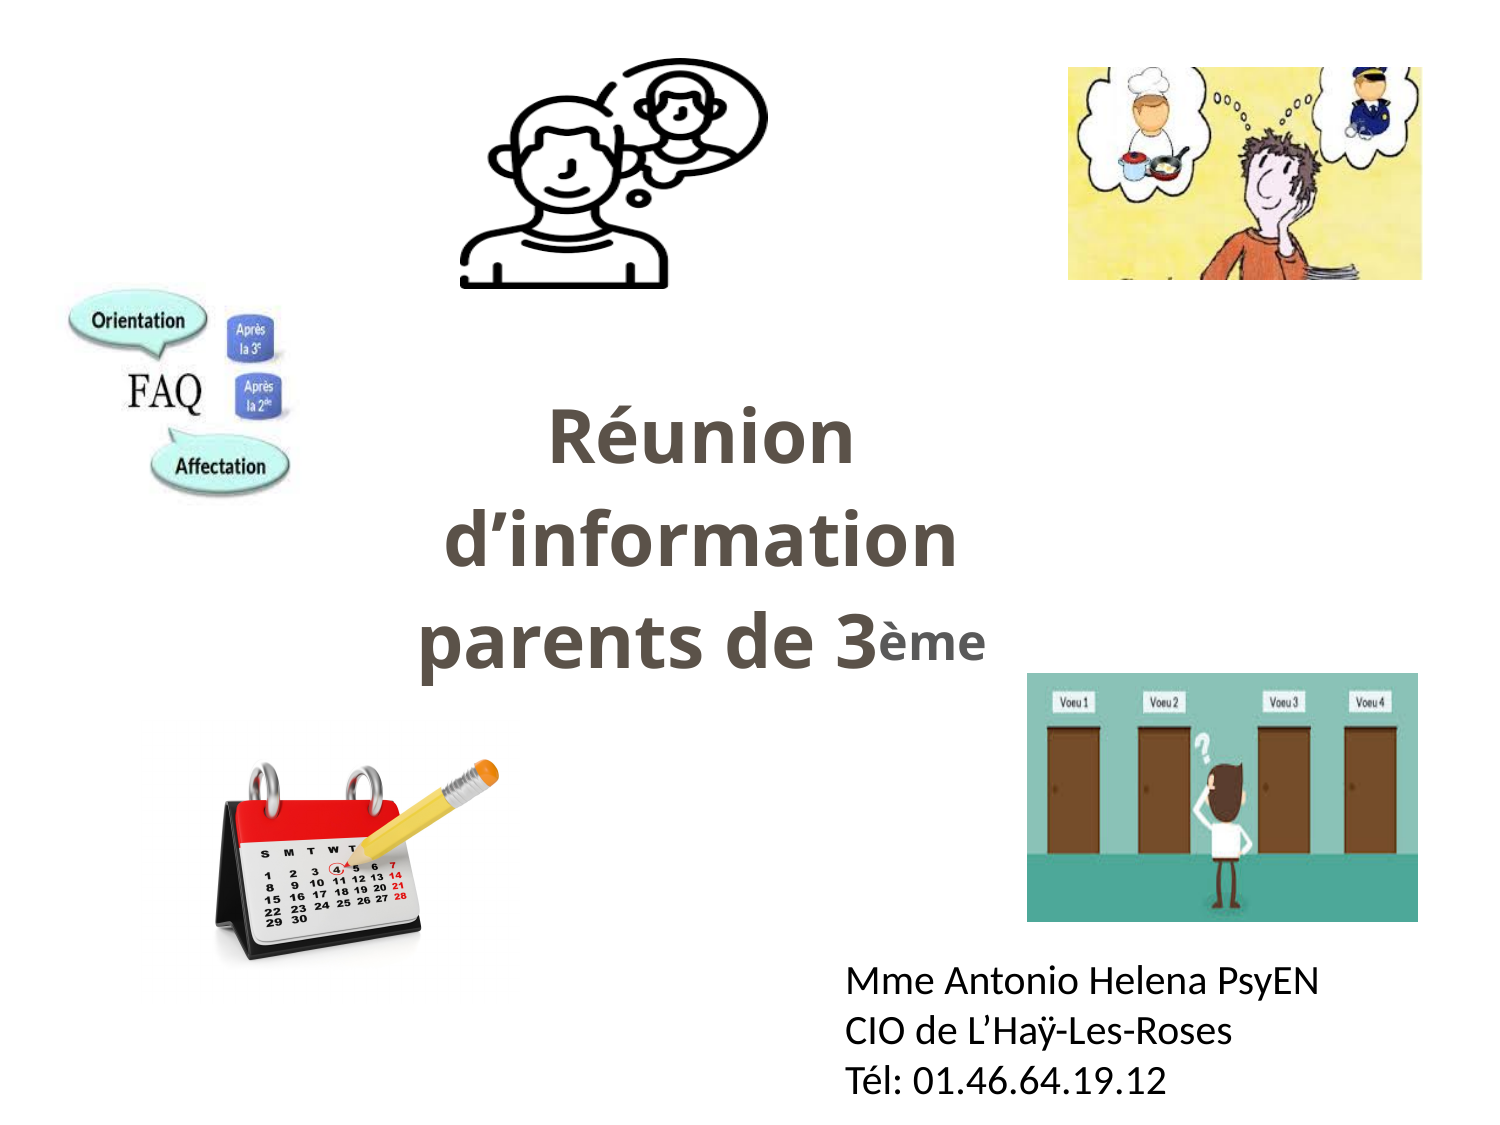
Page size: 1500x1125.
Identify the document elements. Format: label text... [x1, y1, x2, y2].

picture [1068, 67, 1423, 280]
picture [141, 720, 520, 1004]
text_box Réunion d’information parents de 3ème [401, 318, 1146, 556]
picture [460, 59, 768, 289]
picture [1027, 673, 1418, 922]
text_box Mme Antonio Helena PsyEN CIO de L’Haÿ-Les-Roses Tél: 01.46.64.19.12 [830, 944, 1462, 1112]
picture [37, 259, 355, 532]
